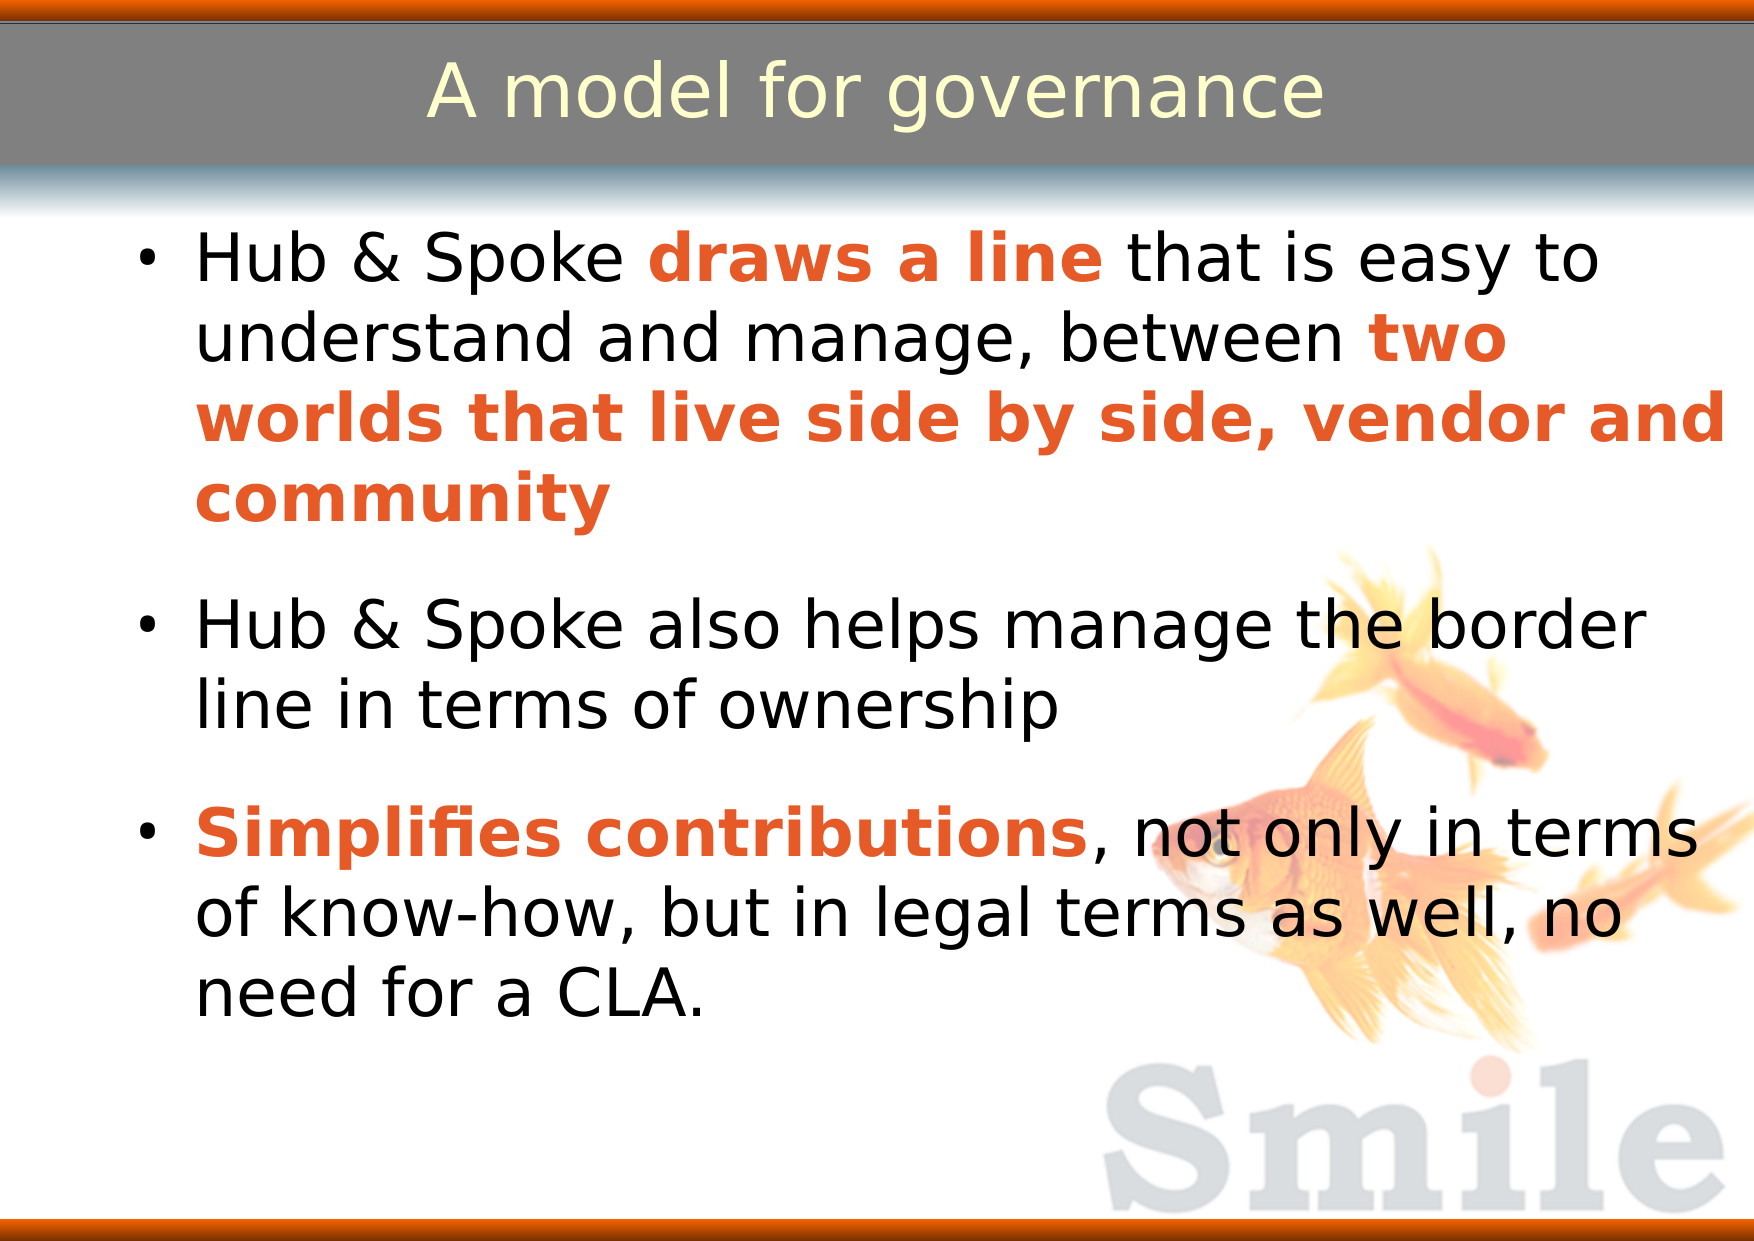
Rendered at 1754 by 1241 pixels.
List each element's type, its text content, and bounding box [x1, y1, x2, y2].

title A model for governance [0, 22, 1754, 166]
list Hub & Spoke draws a line that is easy to understand and manage, between two worlds that live side by side, vendor and community Hub & Spoke also helps manage the border line in terms of ownership Simplifies contributions, not only in terms of know-how, but in legal terms as well, no need for a CLA. [59, 206, 1754, 1241]
